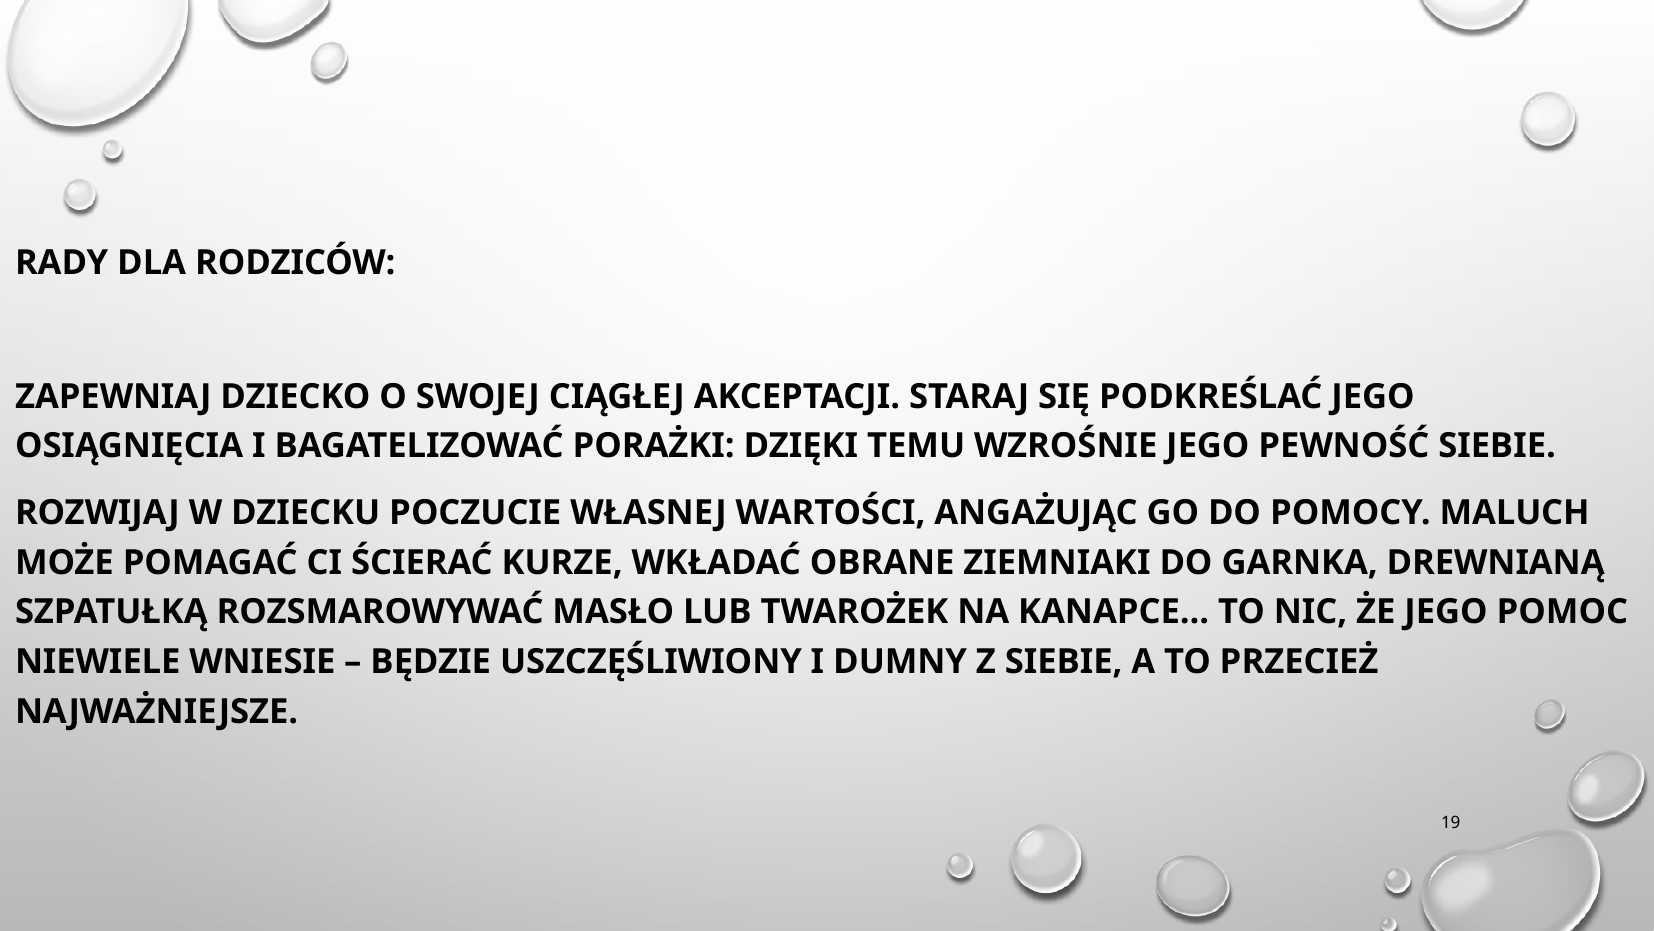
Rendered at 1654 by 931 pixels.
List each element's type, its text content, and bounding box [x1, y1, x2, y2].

list Rady dla rodziców: Zapewniaj dziecko o swojej ciągłej akceptacji. Staraj się podkreślać jego osiągnięcia i bagatelizować porażki: dzięki temu wzrośnie jego pewność siebie. Rozwijaj w dziecku poczucie własnej wartości, angażując go do pomocy. Maluch może pomagać Ci ścierać kurze, wkładać obrane ziemniaki do garnka, drewnianą szpatułką rozsmarowywać masło lub twarożek na kanapce... To nic, że jego pomoc niewiele wniesie – będzie uszczęśliwiony i dumny z siebie, a to przecież najważniejsze. [0, 224, 1654, 901]
